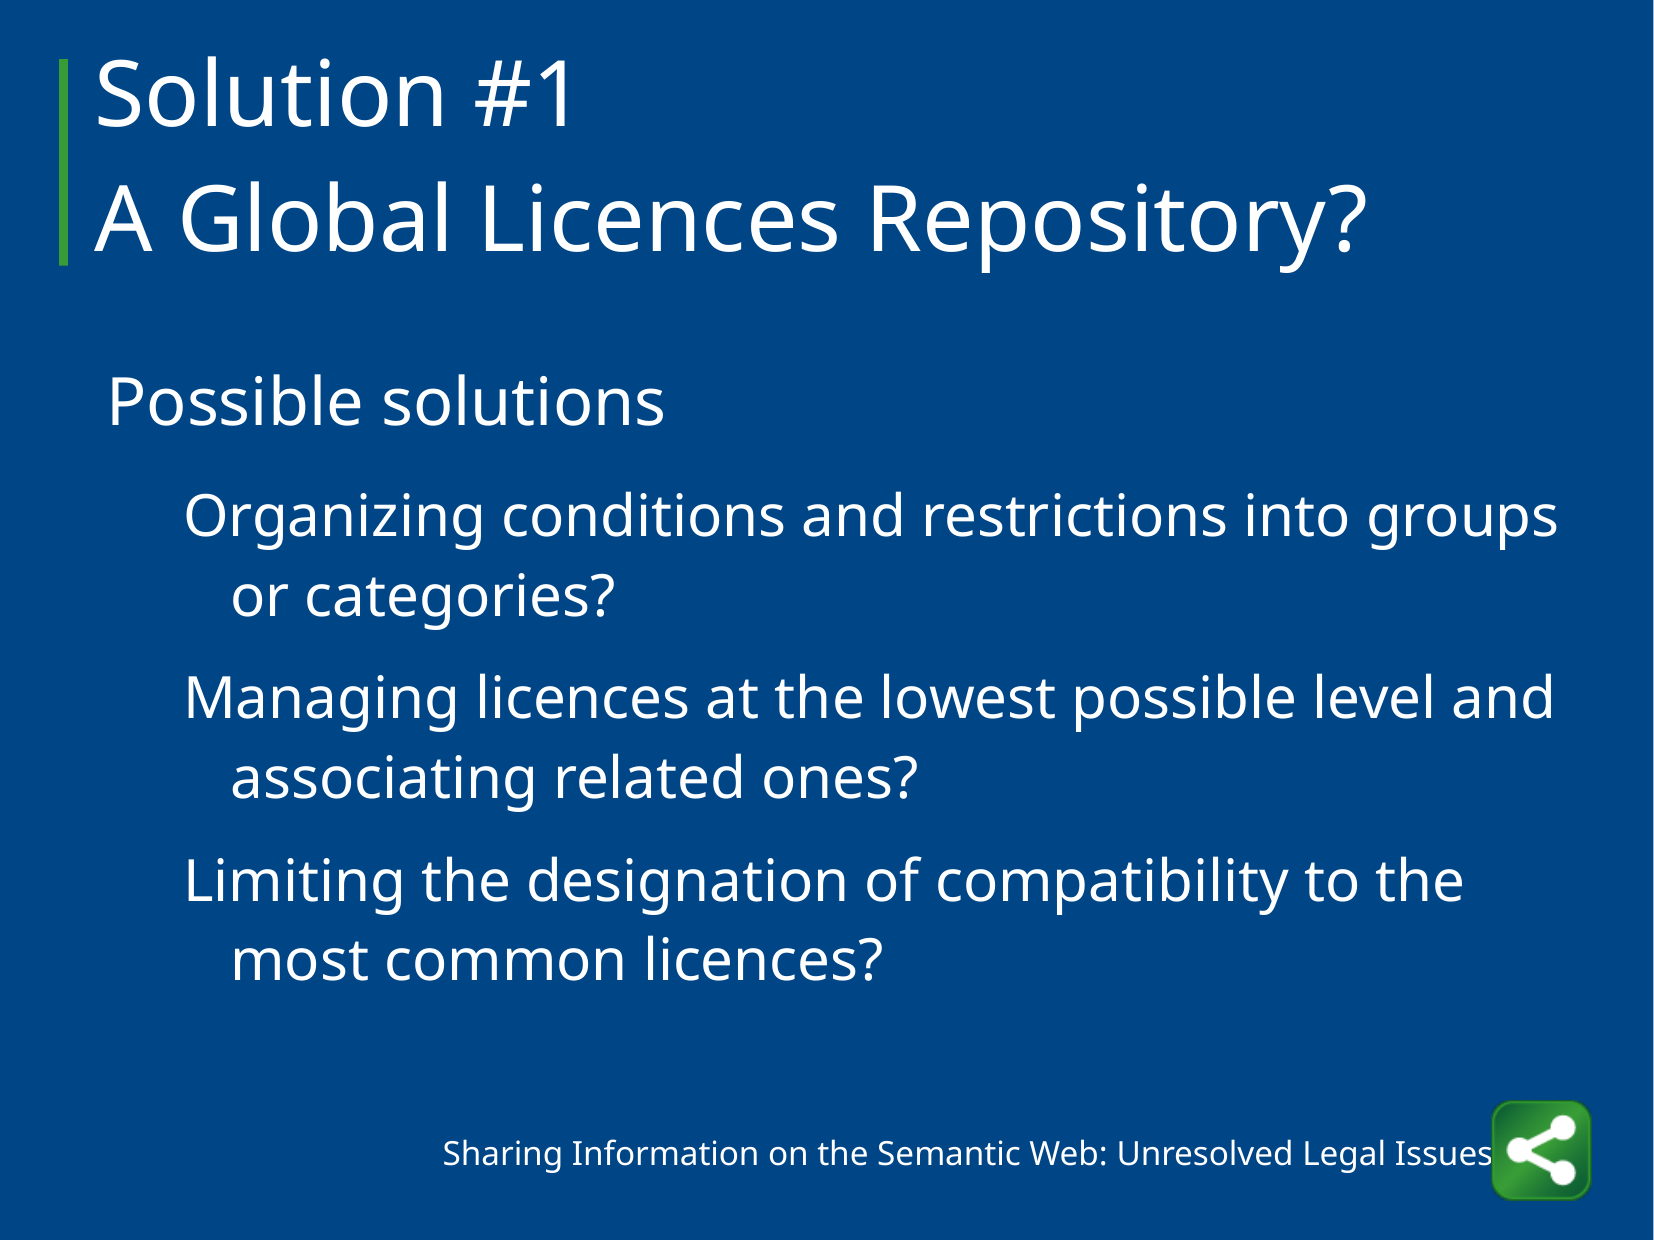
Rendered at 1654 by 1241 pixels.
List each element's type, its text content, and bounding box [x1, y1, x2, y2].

title Solution #1 A Global Licences Repository? [94, 41, 1577, 265]
list Possible solutions Organizing conditions and restrictions into groups or categories? Managing licences at the lowest possible level and associating related ones? Limiting the designation of compatibility to the most common licences? [88, 354, 1577, 1078]
picture [1491, 1100, 1592, 1201]
